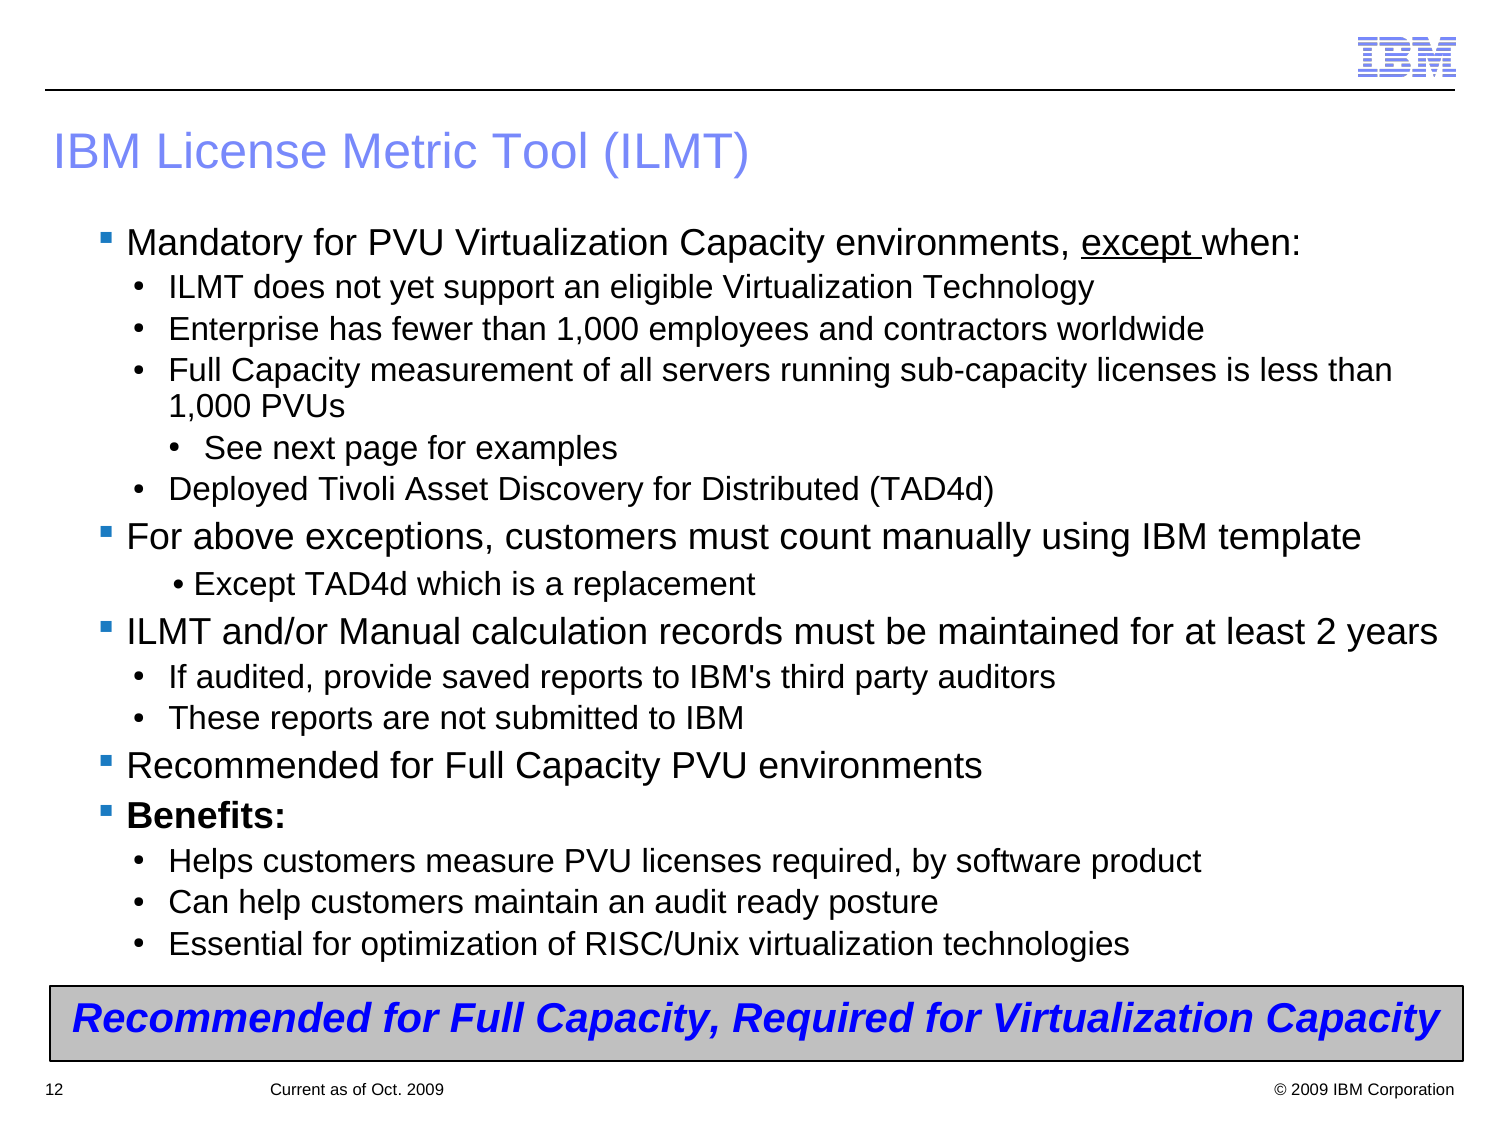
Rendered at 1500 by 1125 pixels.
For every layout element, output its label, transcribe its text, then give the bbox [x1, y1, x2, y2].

title IBM License Metric Tool (ILMT) [37, 118, 1438, 190]
text_box Mandatory for PVU Virtualization Capacity environments, except when: ILMT does not yet support an eligible Virtualization Technology Enterprise has fewer than 1,000 employees and contractors worldwide Full Capacity measurement of all servers running sub-capacity licenses is less than 1,000 PVUs See next page for examples Deployed Tivoli Asset Discovery for Distributed (TAD4d) For above exceptions, customers must count manually using IBM template Except TAD4d which is a replacement ILMT and/or Manual calculation records must be maintained for at least 2 years If audited, provide saved reports to IBM's third party auditors These reports are not submitted to IBM Recommended for Full Capacity PVU environments Benefits: Helps customers measure PVU licenses required, by software product Can help customers maintain an audit ready posture Essential for optimization of RISC/Unix virtualization technologies [82, 212, 1465, 982]
picture [1358, 37, 1456, 77]
text_box Recommended for Full Capacity, Required for Virtualization Capacity [50, 985, 1463, 1061]
